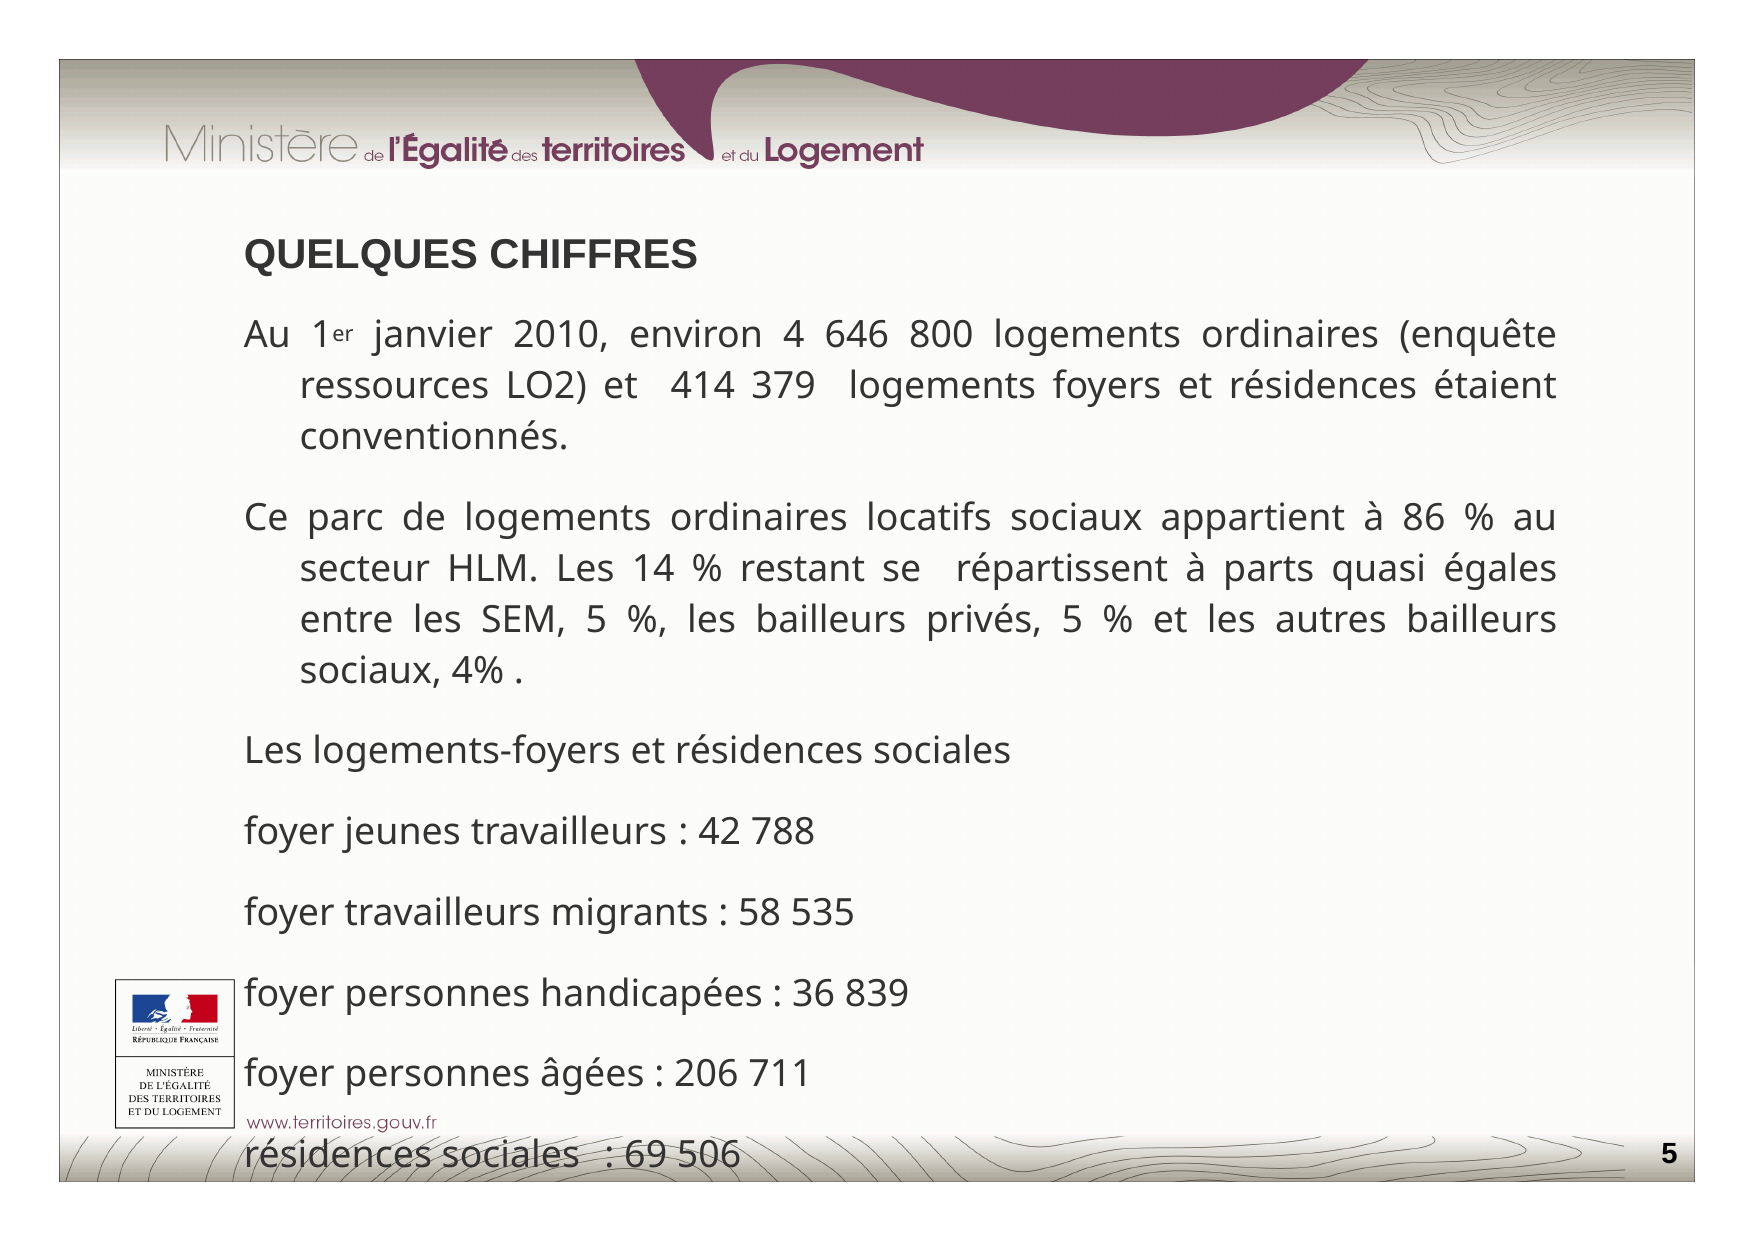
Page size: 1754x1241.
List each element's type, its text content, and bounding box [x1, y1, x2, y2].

list QUELQUES CHIFFRES Au 1er janvier 2010, environ 4 646 800 logements ordinaires (enquête ressources LO2) et 414 379 logements foyers et résidences étaient conventionnés. Ce parc de logements ordinaires locatifs sociaux appartient à 86 % au secteur HLM. Les 14 % restant se répartissent à parts quasi égales entre les SEM, 5 %, les bailleurs privés, 5 % et les autres bailleurs sociaux, 4% . Les logements-foyers et résidences sociales foyer jeunes travailleurs : 42 788 foyer travailleurs migrants : 58 535 foyer personnes handicapées : 36 839 foyer personnes âgées : 206 711 résidences sociales : 69 506 [243, 231, 1559, 1227]
picture [59, 59, 1695, 1182]
